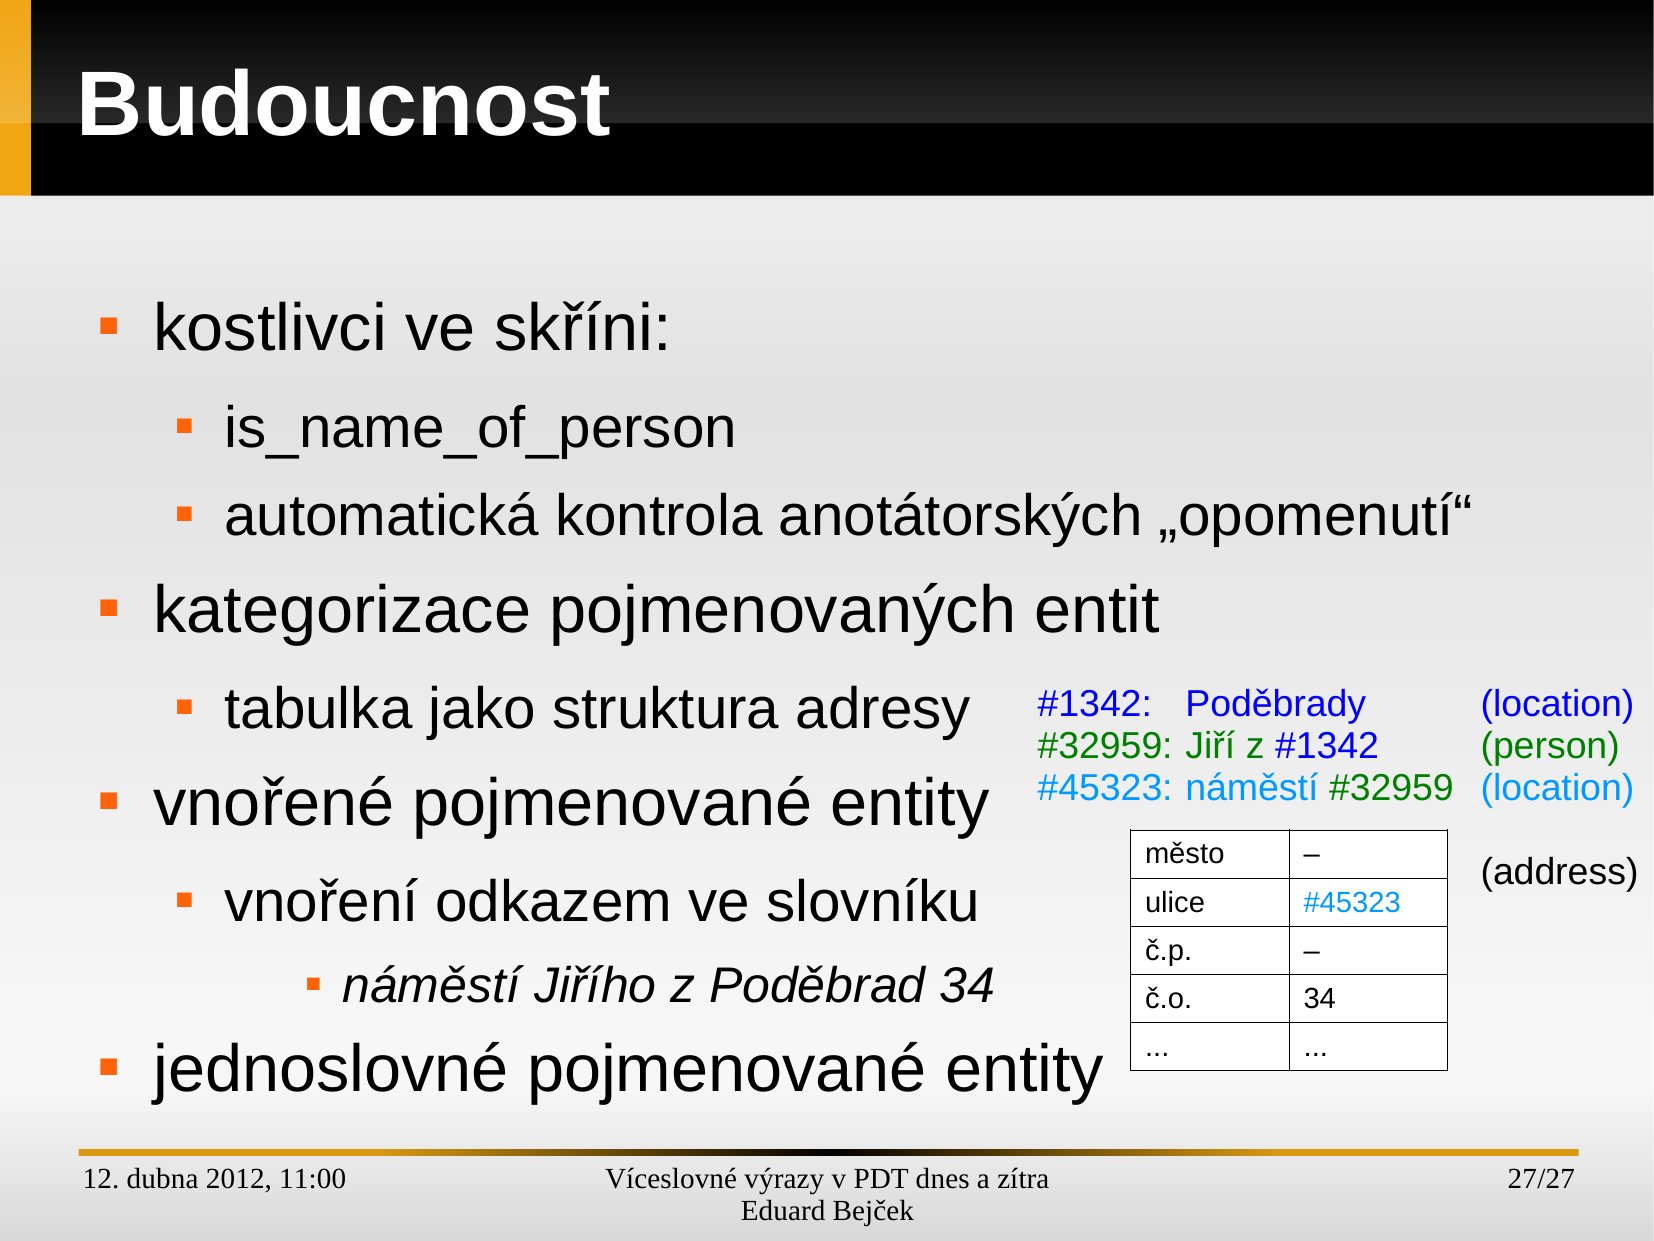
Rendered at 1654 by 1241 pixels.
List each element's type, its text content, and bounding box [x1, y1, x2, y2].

picture [0, 0, 1654, 1241]
text_box (address) [1023, 675, 1654, 900]
table_cell č.o. [1131, 975, 1289, 1022]
table_cell 34 [1290, 975, 1447, 1022]
table_header město [1131, 831, 1289, 878]
table_cell ulice [1131, 879, 1289, 926]
table_cell ... [1131, 1023, 1289, 1070]
table_cell ... [1290, 1023, 1447, 1070]
title Budoucnost [76, 7, 1565, 200]
table_cell – [1290, 927, 1447, 974]
table_cell #45323 [1290, 879, 1447, 926]
list kostlivci ve skříni: is_name_of_person automatická kontrola anotátorských „opomenutí“ kategorizace pojmenovaných entit tabulka jako struktura adresy vnořené pojmenované entity vnoření odkazem ve slovníku náměstí Jiřího z Poděbrad 34 jednoslovné pojmenované entity [82, 290, 1571, 1106]
table_header – [1290, 831, 1447, 878]
table_cell č.p. [1131, 927, 1289, 974]
